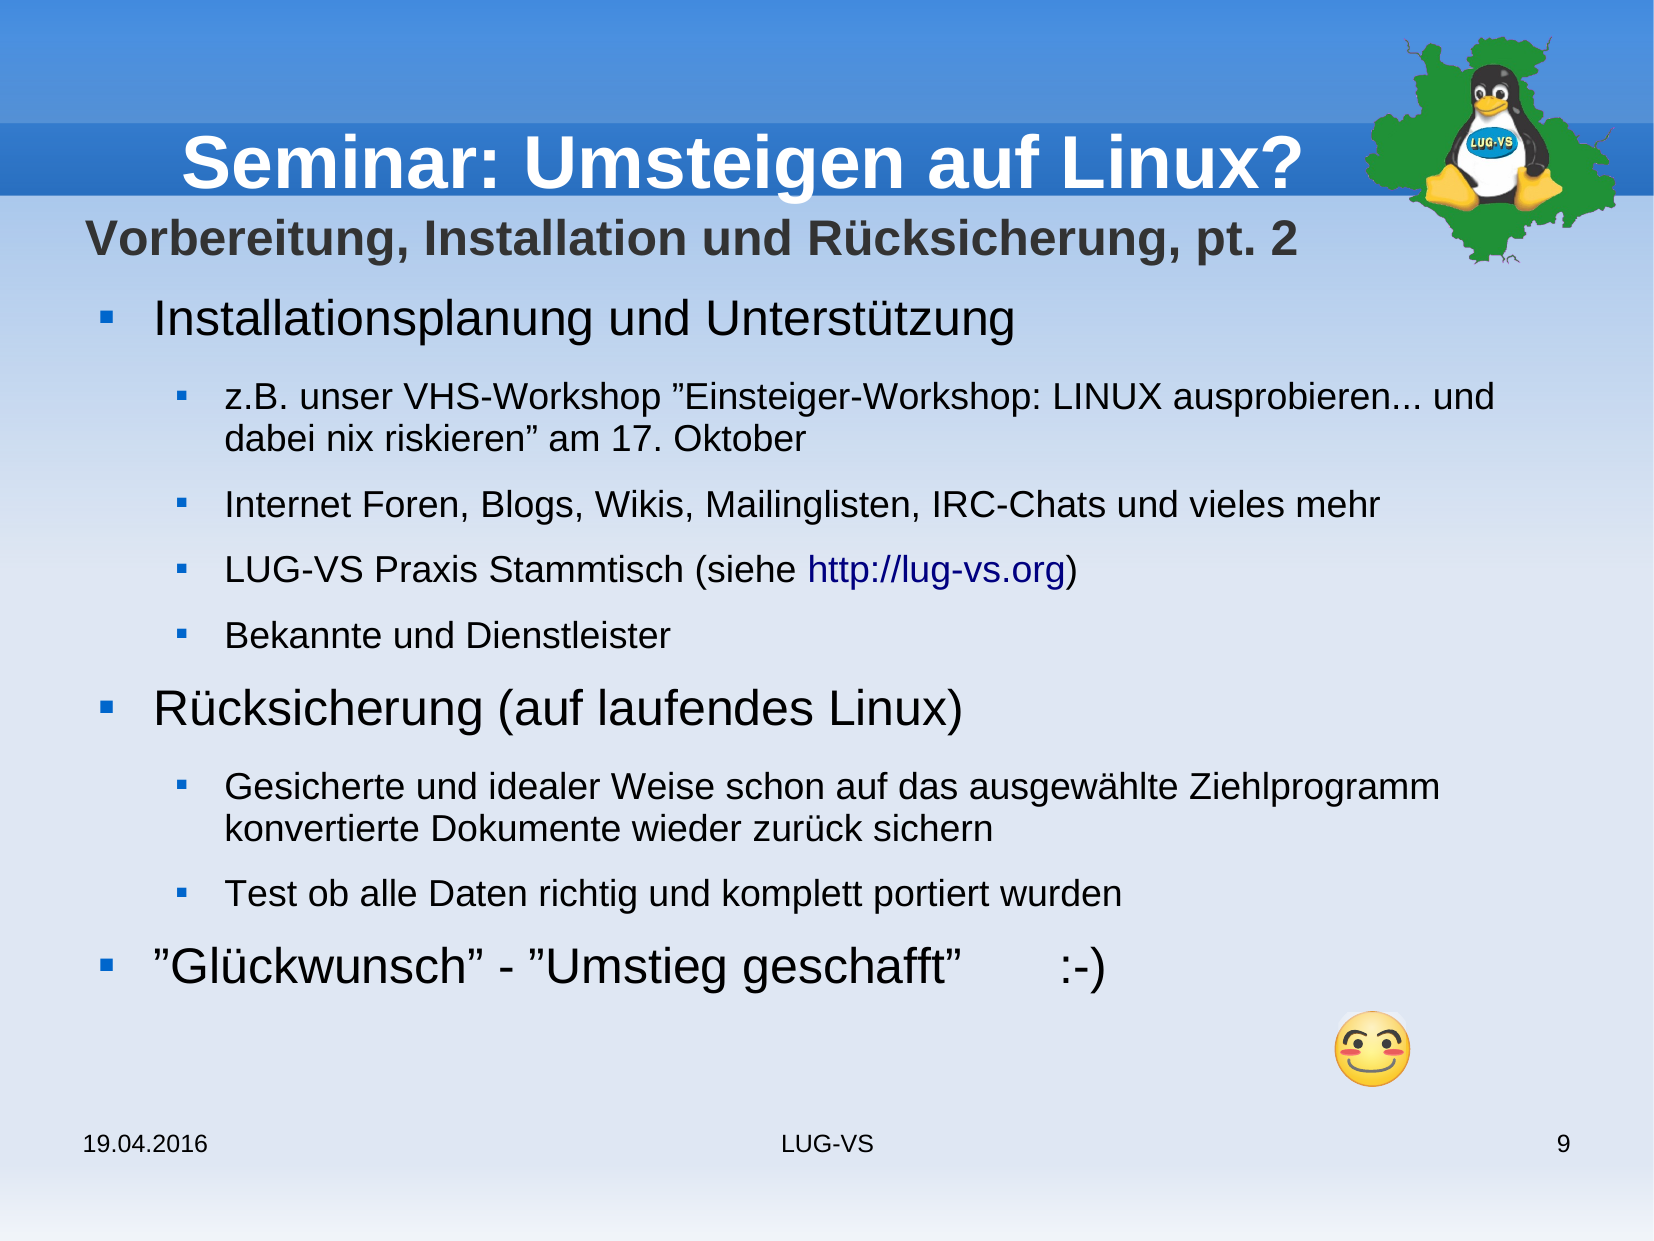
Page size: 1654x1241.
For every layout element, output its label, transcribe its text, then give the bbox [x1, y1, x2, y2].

title Seminar: Umsteigen auf Linux? [0, 59, 1489, 267]
text_box Vorbereitung, Installation und Rücksicherung, pt. 2 [14, 209, 1418, 267]
list Installationsplanung und Unterstützung z.B. unser VHS-Workshop ”Einsteiger-Workshop: LINUX ausprobieren... und dabei nix riskieren” am 17. Oktober Internet Foren, Blogs, Wikis, Mailinglisten, IRC-Chats und vieles mehr LUG-VS Praxis Stammtisch (siehe http://lug-vs.org) Bekannte und Dienstleister Rücksicherung (auf laufendes Linux) Gesicherte und idealer Weise schon auf das ausgewählte Ziehlprogramm konvertierte Dokumente wieder zurück sichern Test ob alle Daten richtig und komplett portiert wurden ”Glückwunsch” - ”Umstieg geschafft” :-) [82, 290, 1571, 1109]
picture [0, 0, 1654, 1241]
picture [1489, 137, 1512, 149]
